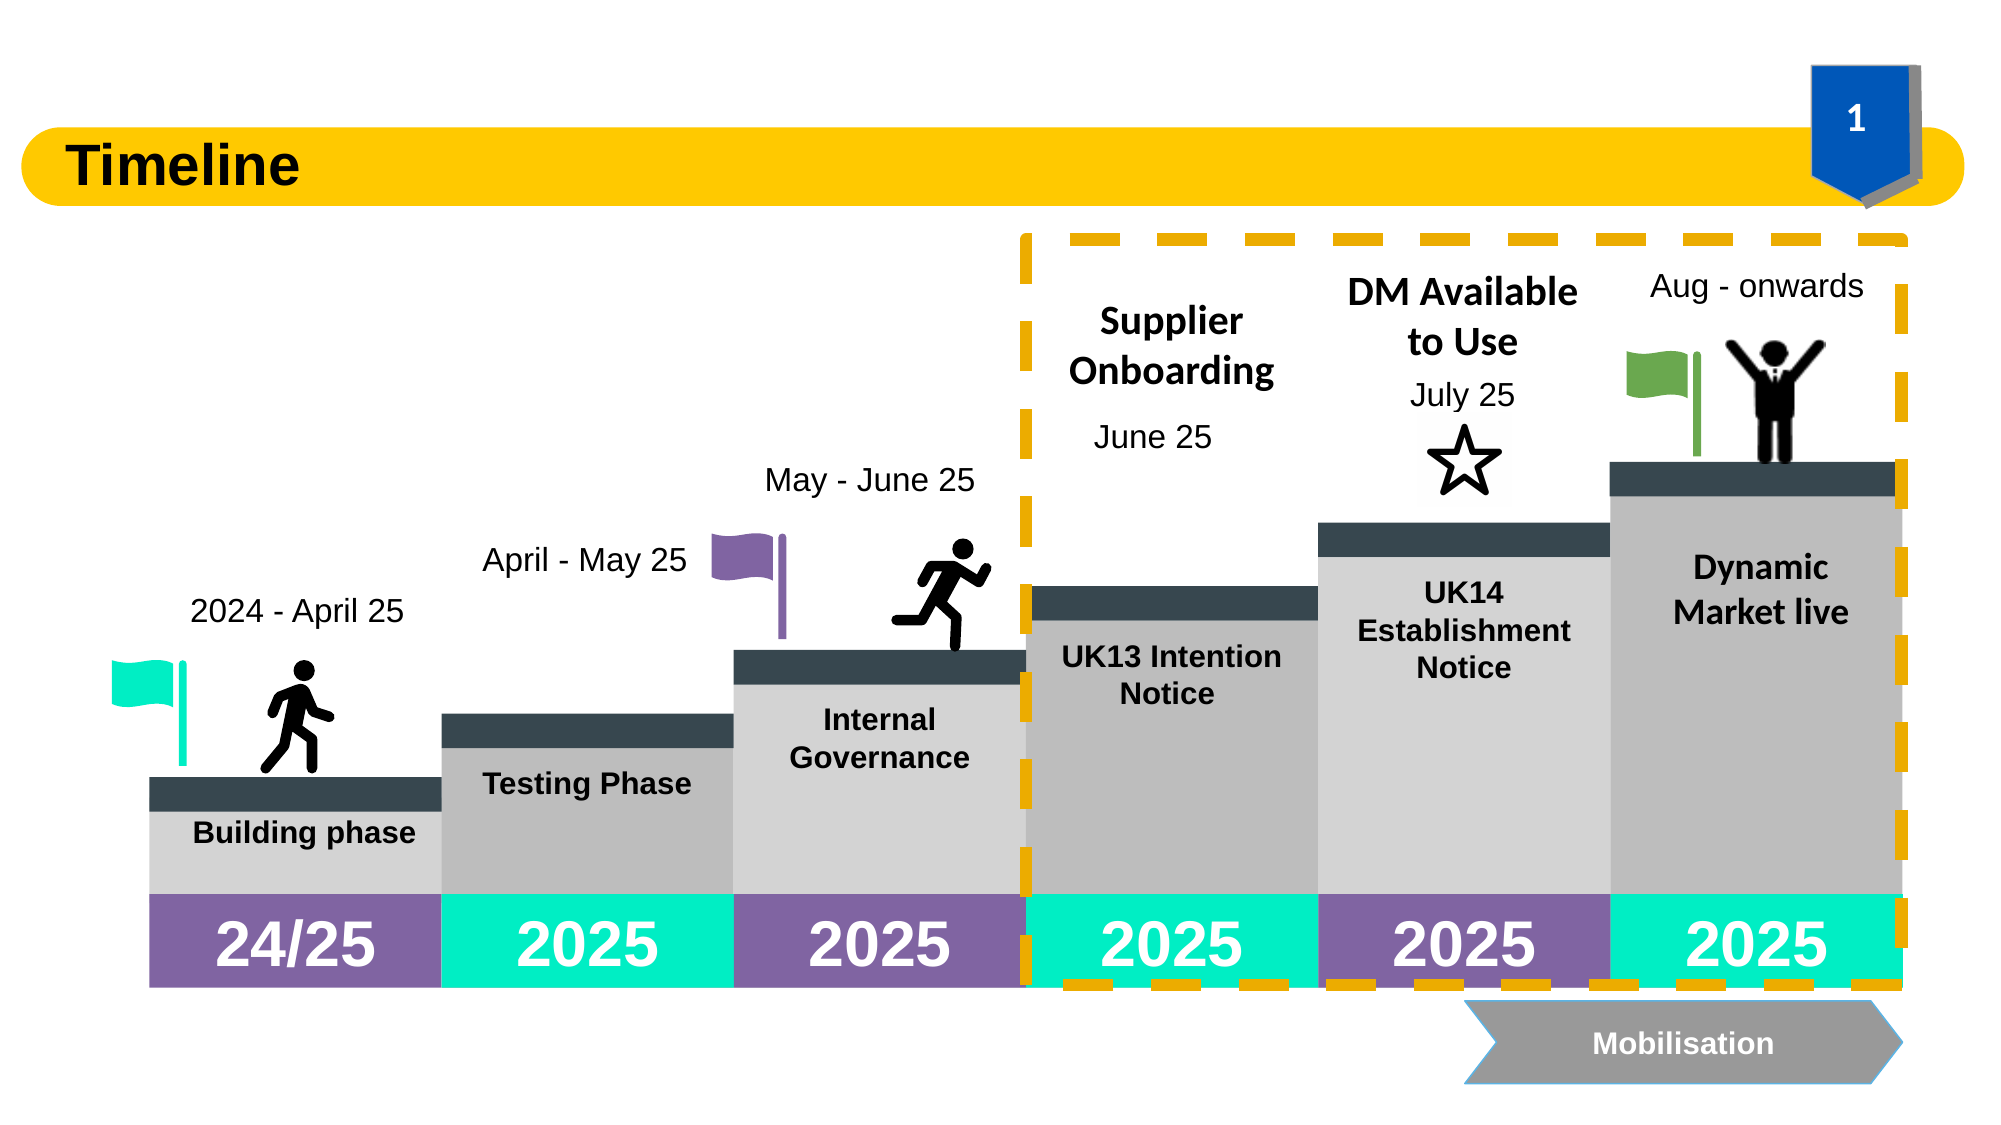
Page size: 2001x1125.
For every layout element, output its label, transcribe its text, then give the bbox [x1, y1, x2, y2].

text_box [1811, 65, 1909, 203]
text_box [778, 533, 787, 640]
text_box Building phase [149, 812, 441, 894]
text_box 24/25 [149, 894, 441, 988]
text_box Dynamic Market live [1639, 526, 1883, 646]
text_box [952, 538, 974, 560]
text_box 2025 [1318, 894, 1610, 988]
text_box Mobilisation [1464, 1000, 1903, 1084]
text_box [149, 777, 442, 812]
picture [1417, 412, 1512, 507]
text_box UK14 Establishment Notice [1318, 558, 1610, 894]
title Timeline [65, 127, 1638, 266]
text_box Supplier Onboarding [1045, 277, 1299, 361]
text_box May - June 25 [723, 399, 1017, 506]
text_box [1318, 461, 1903, 893]
text_box 2024 - April 25 [151, 523, 444, 637]
text_box Aug - onwards [1647, 205, 1868, 312]
text_box April - May 25 [475, 471, 696, 586]
text_box [441, 713, 734, 749]
text_box July 25 [1352, 349, 1573, 421]
text_box Internal Governance [733, 685, 1025, 894]
picture [1725, 339, 1826, 464]
text_box June 25 [1075, 361, 1091, 380]
text_box 2025 [733, 894, 1026, 988]
text_box 2025 [1610, 894, 1903, 988]
text_box 1 [1821, 74, 1891, 160]
text_box [1032, 586, 1318, 621]
text_box [1693, 351, 1702, 457]
text_box UK13 Intention Notice [1025, 621, 1318, 894]
text_box [1626, 350, 1688, 399]
text_box 2025 [1026, 894, 1318, 988]
text_box [711, 533, 773, 581]
text_box June 25 [1026, 349, 1290, 463]
text_box [293, 660, 315, 682]
text_box [733, 560, 1027, 685]
text_box Testing Phase [441, 749, 733, 894]
text_box 2025 [441, 894, 733, 988]
text_box [260, 683, 335, 774]
text_box DM Available to Use [1331, 248, 1595, 332]
